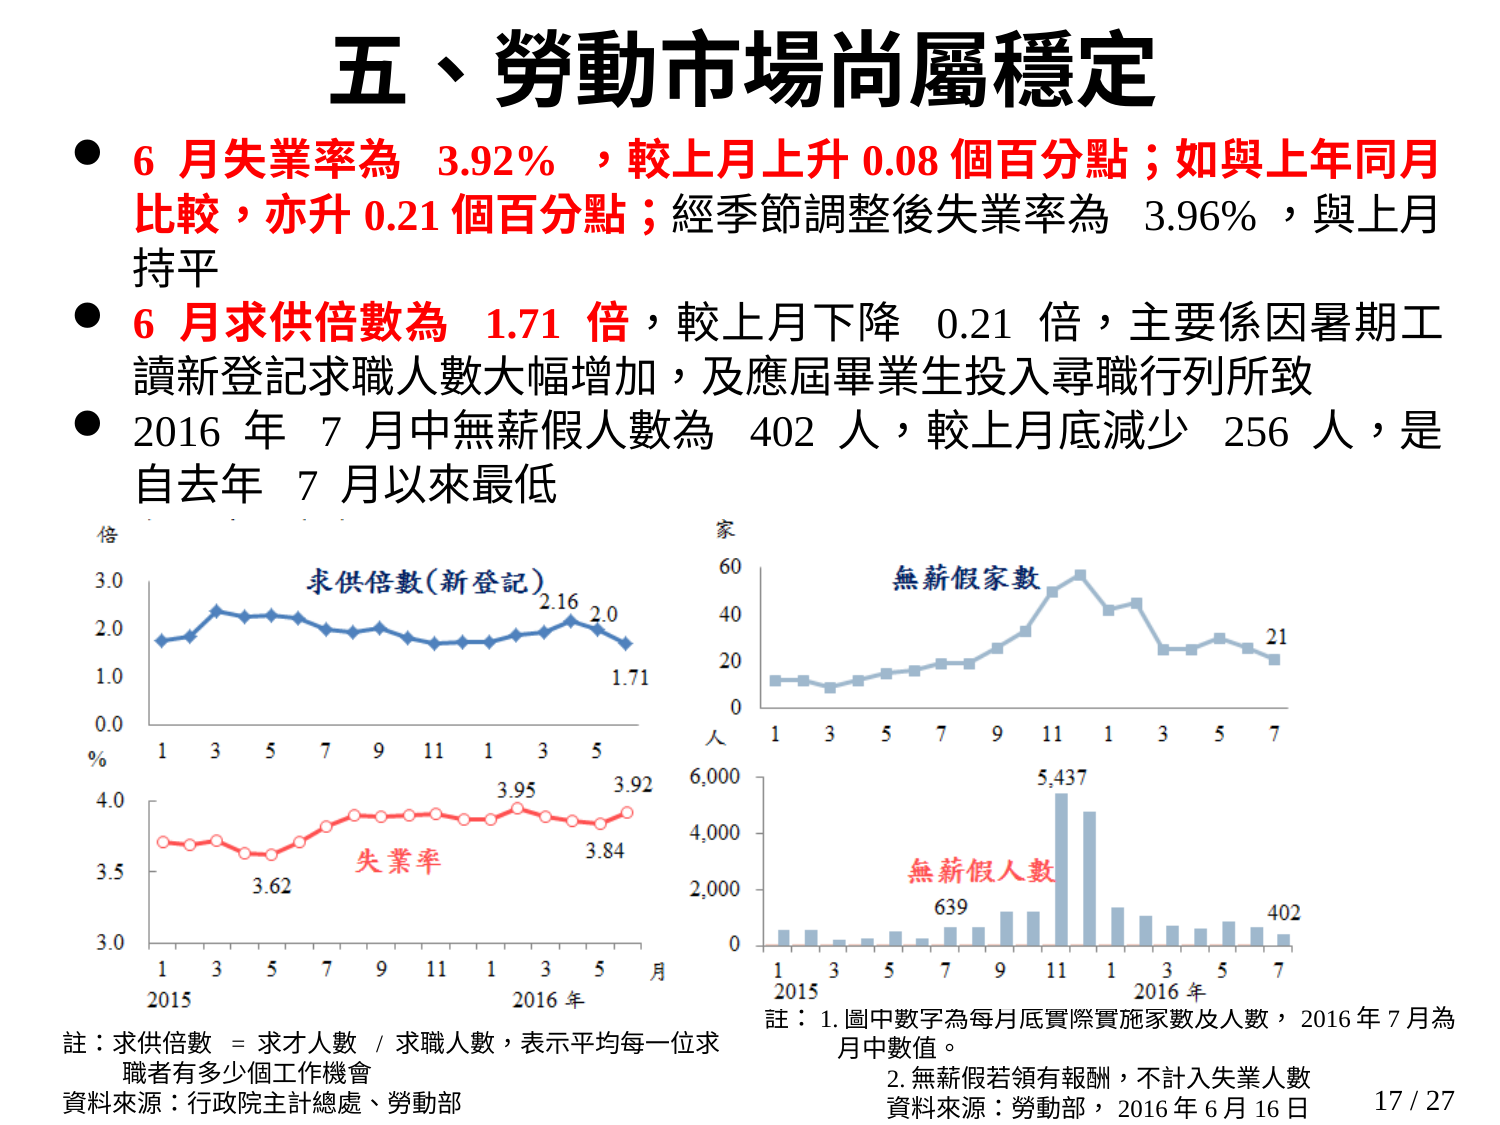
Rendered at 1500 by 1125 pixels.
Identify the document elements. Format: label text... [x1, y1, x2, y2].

picture [74, 519, 1359, 1009]
text_box 6 月失業率為 3.92% ，較上月上升0.08個百分點；如與上年同月比較，亦升0.21個百分點；經季節調整後失業率為 3.96%，與上月持平 6 月求供倍數為 1.71 倍，較上月下降 0.21 倍，主要係因暑期工讀新登記求職人數大幅增加，及應屆畢業生投入尋職行列所致 2016 年 7 月中無薪假人數為 402 人，較上月底減少 256 人，是自去年 7 月以來最低 [35, 139, 1480, 532]
text_box 註：求供倍數 = 求才人數 / 求職人數，表示平均每一位求職者有多少個工作機會 資料來源：行政院主計總處、勞動部 [47, 1022, 736, 1124]
text_box 註：1.圖中數字為每月底實際實施家數及人數，2016年7月為月中數值。 2.無薪假若領有報酬，不計入失業人數 資料來源：勞動部，2016年6月16日 [749, 996, 1492, 1125]
text_box 五、勞動市場尚屬穩定 [0, 0, 1492, 139]
